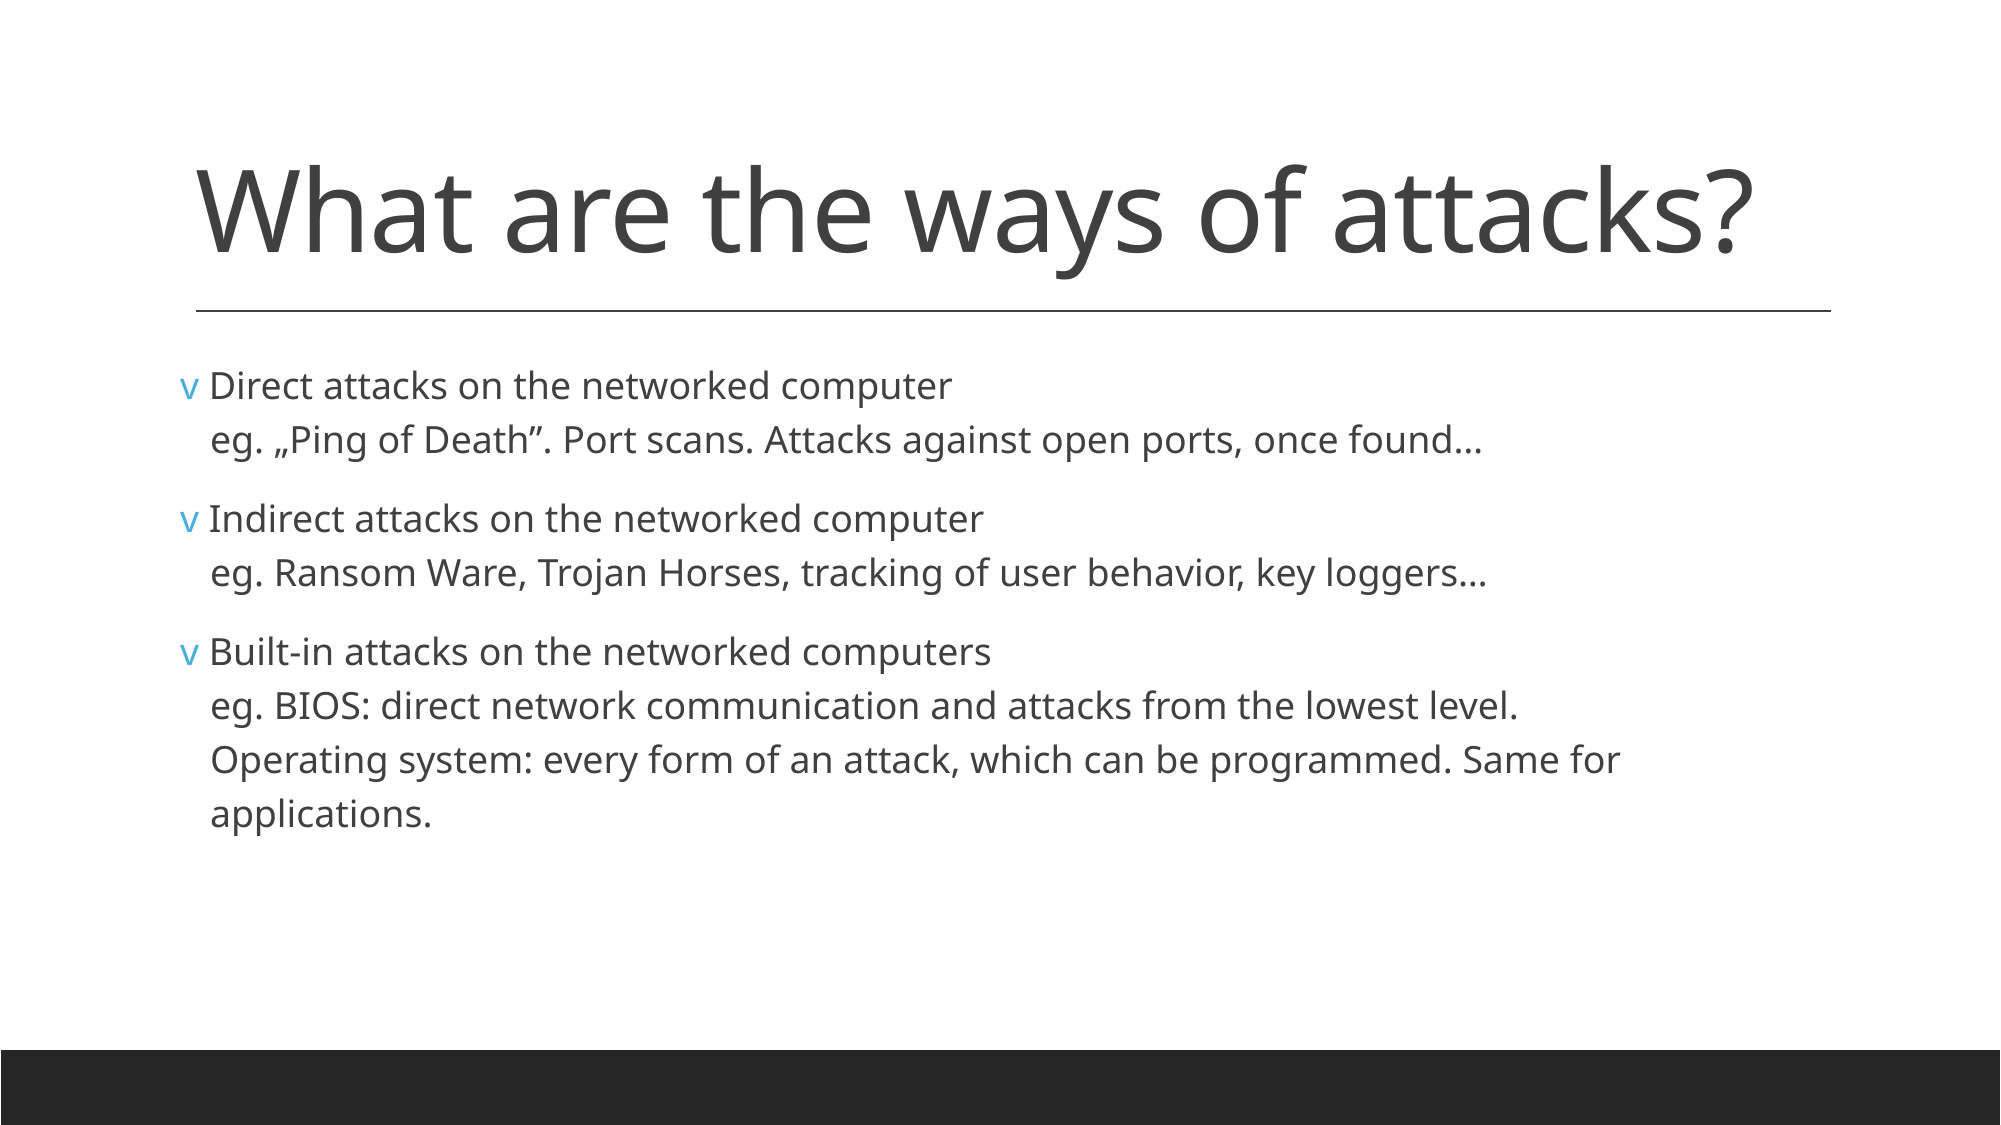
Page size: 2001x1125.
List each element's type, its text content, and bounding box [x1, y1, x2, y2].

list Direct attacks on the networked computer eg. „Ping of Death”. Port scans. Attacks against open ports, once found… Indirect attacks on the networked computer eg. Ransom Ware, Trojan Horses, tracking of user behavior, key loggers… Built-in attacks on the networked computers eg. BIOS: direct network communication and attacks from the lowest level. Operating system: every form of an attack, which can be programmed. Same for applications. [180, 345, 1831, 963]
title What are the ways of attacks? [180, 47, 1831, 286]
